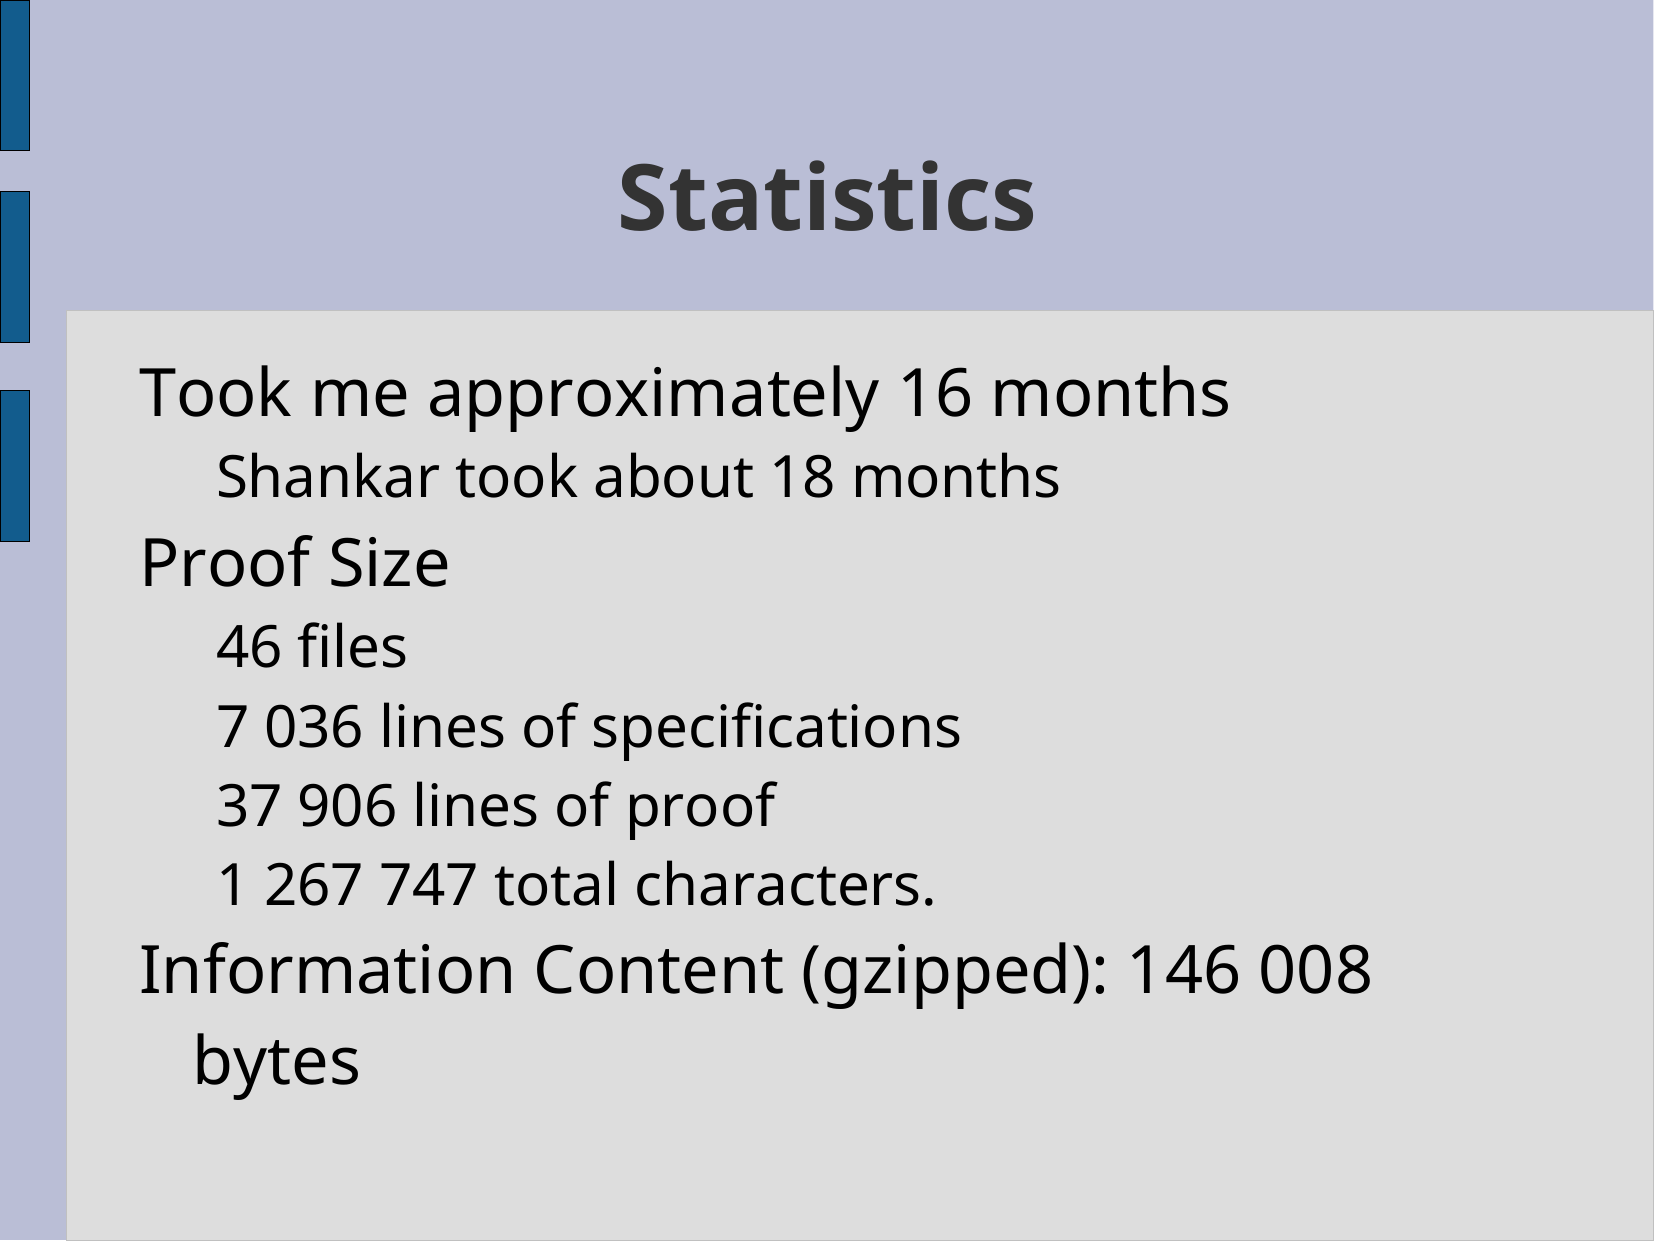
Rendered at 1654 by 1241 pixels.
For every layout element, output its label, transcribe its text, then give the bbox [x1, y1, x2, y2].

title Statistics [121, 91, 1534, 299]
list Took me approximately 16 months Shankar took about 18 months Proof Size 46 files 7 036 lines of specifications 37 906 lines of proof 1 267 747 total characters. Information Content (gzipped): 146 008 bytes [121, 344, 1534, 1201]
